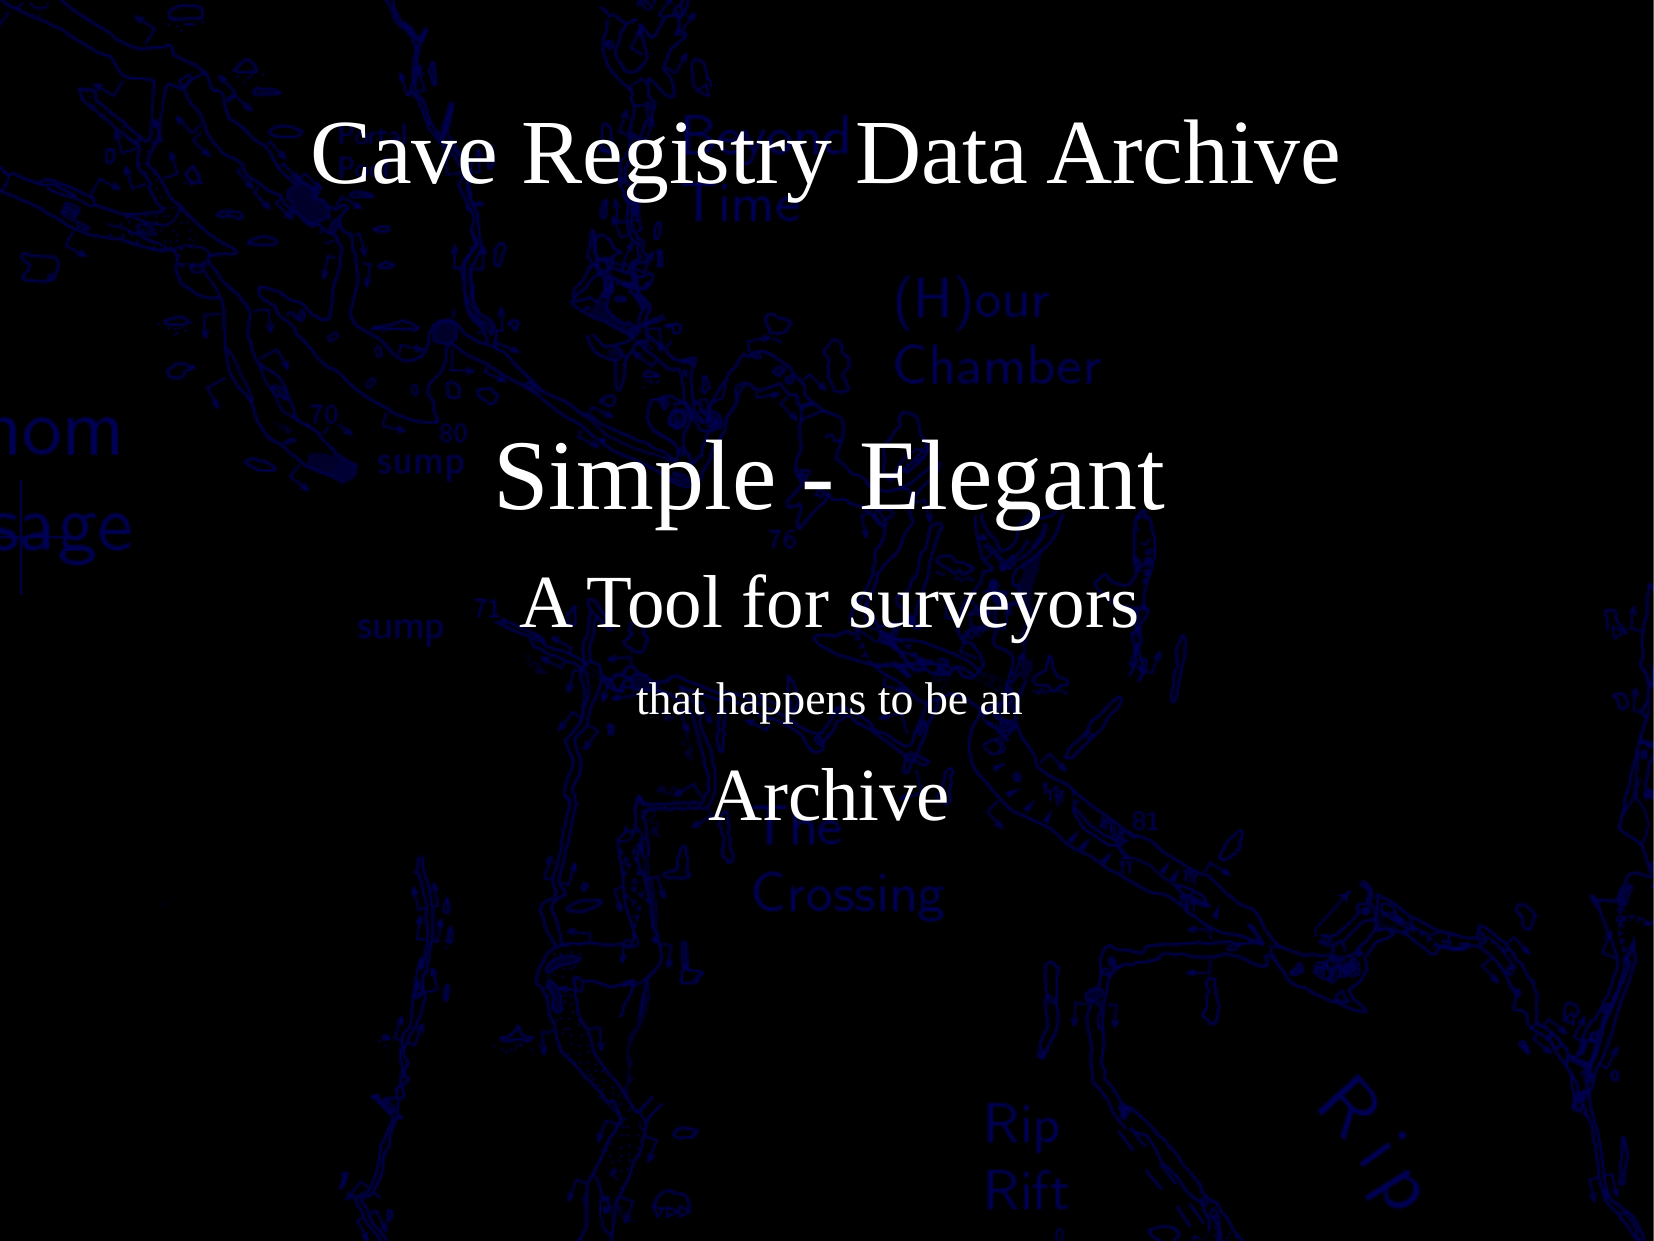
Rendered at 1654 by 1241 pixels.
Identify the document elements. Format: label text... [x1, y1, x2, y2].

picture [0, 0, 1654, 1241]
list Simple - Elegant A Tool for surveyors that happens to be an Archive [85, 420, 1574, 886]
title Cave Registry Data Archive [82, 49, 1571, 257]
